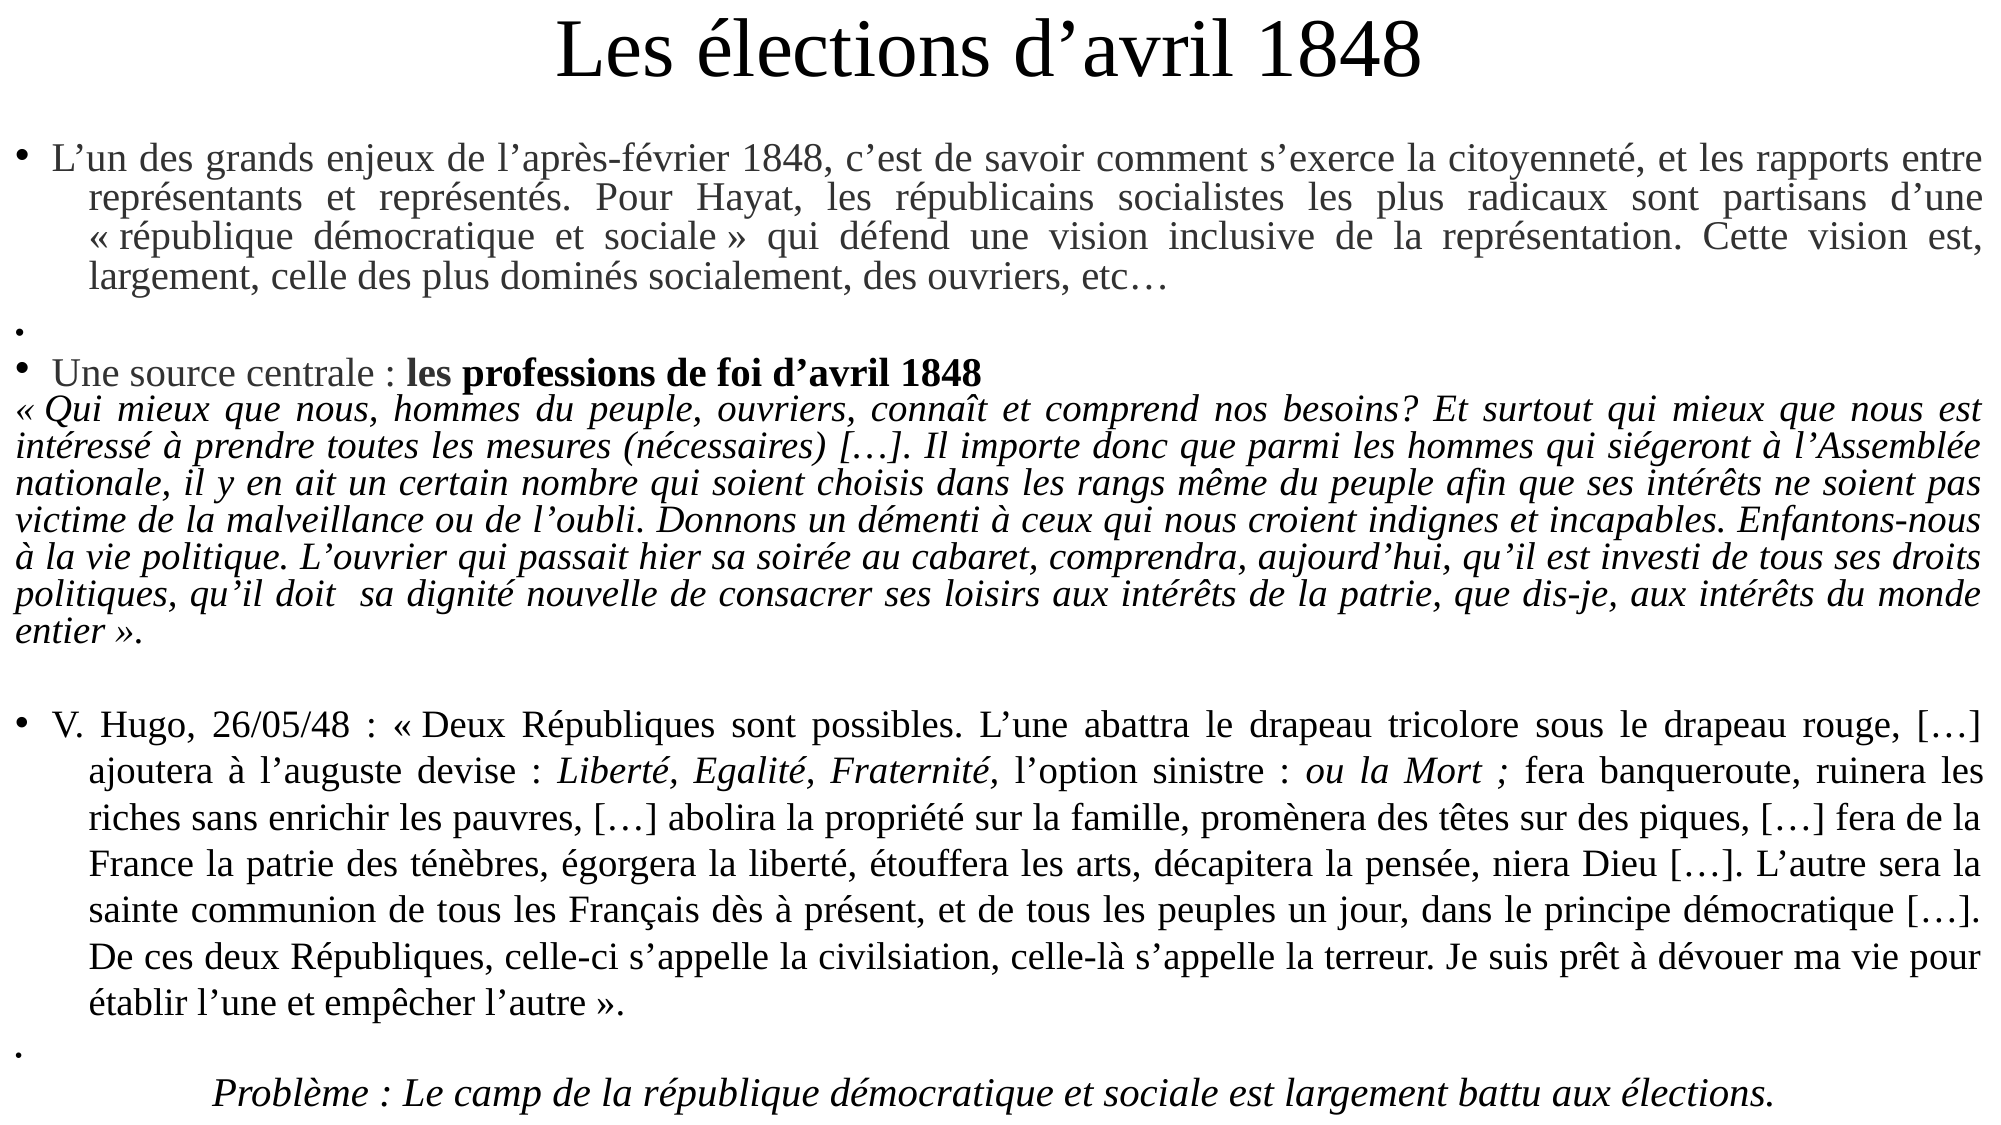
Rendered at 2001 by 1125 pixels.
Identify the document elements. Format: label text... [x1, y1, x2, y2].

list L’un des grands enjeux de l’après-février 1848, c’est de savoir comment s’exerce la citoyenneté, et les rapports entre représentants et représentés. Pour Hayat, les républicains socialistes les plus radicaux sont partisans d’une « république démocratique et sociale » qui défend une vision inclusive de la représentation. Cette vision est, largement, celle des plus dominés socialement, des ouvriers, etc… Une source centrale : les professions de foi d’avril 1848 « Qui mieux que nous, hommes du peuple, ouvriers, connaît et comprend nos besoins? Et surtout qui mieux que nous est intéressé à prendre toutes les mesures (nécessaires) […]. Il importe donc que parmi les hommes qui siégeront à l’Assemblée nationale, il y en ait un certain nombre qui soient choisis dans les rangs même du peuple afin que ses intérêts ne soient pas victime de la malveillance ou de l’oubli. Donnons un démenti à ceux qui nous croient indignes et incapables. Enfantons-nous à la vie politique. L’ouvrier qui passait hier sa soirée au cabaret, comprendra, aujourd’hui, qu’il est investi de tous ses droits politiques, qu’il doit sa dignité nouvelle de consacrer ses loisirs aux intérêts de la patrie, que dis-je, aux intérêts du monde entier ». V. Hugo, 26/05/48 : « Deux Républiques sont possibles. L’une abattra le drapeau tricolore sous le drapeau rouge, […] ajoutera à l’auguste devise : Liberté, Egalité, Fraternité, l’option sinistre : ou la Mort ; fera banqueroute, ruinera les riches sans enrichir les pauvres, […] abolira la propriété sur la famille, promènera des têtes sur des piques, […] fera de la France la patrie des ténèbres, égorgera la liberté, étouffera les arts, décapitera la pensée, niera Dieu […]. L’autre sera la sainte communion de tous les Français dès à présent, et de tous les peuples un jour, dans le principe démocratique […]. De ces deux Républiques, celle-ci s’appelle la civilsiation, celle-là s’appelle la terreur. Je suis prêt à dévouer ma vie pour établir l’une et empêcher l’autre ». Problème : Le camp de la république démocratique et sociale est largement battu aux élections. [0, 132, 2000, 1125]
title Les élections d’avril 1848 [137, 0, 1863, 105]
